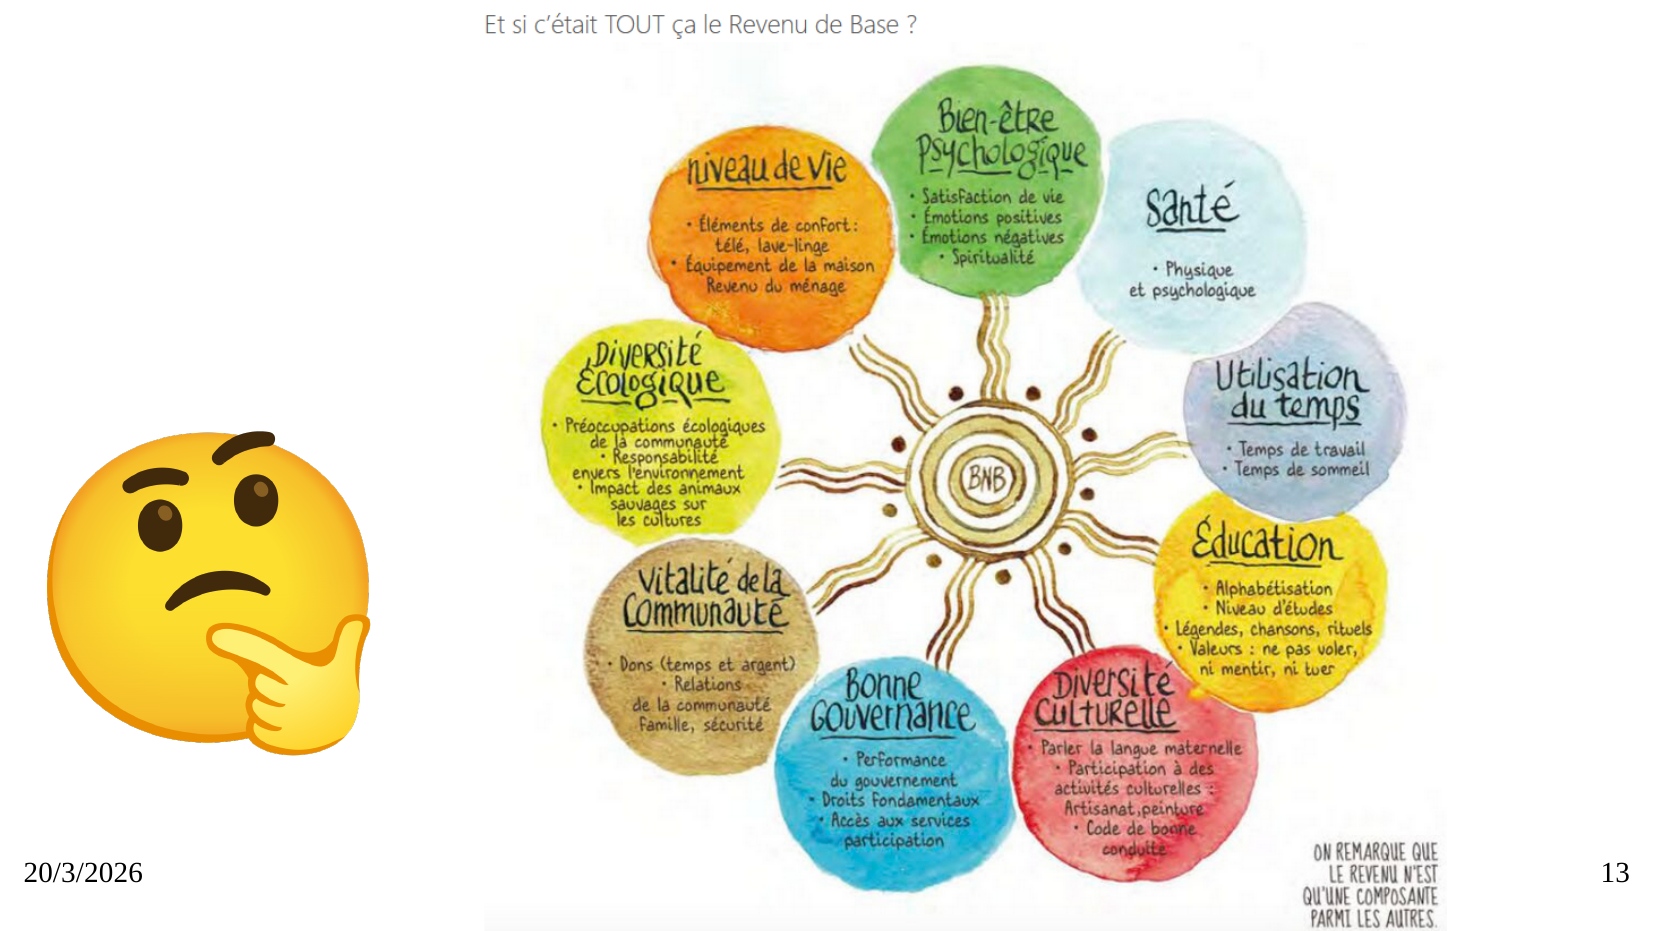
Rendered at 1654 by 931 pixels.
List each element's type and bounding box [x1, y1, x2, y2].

picture [480, 5, 1447, 931]
picture [29, 413, 384, 768]
